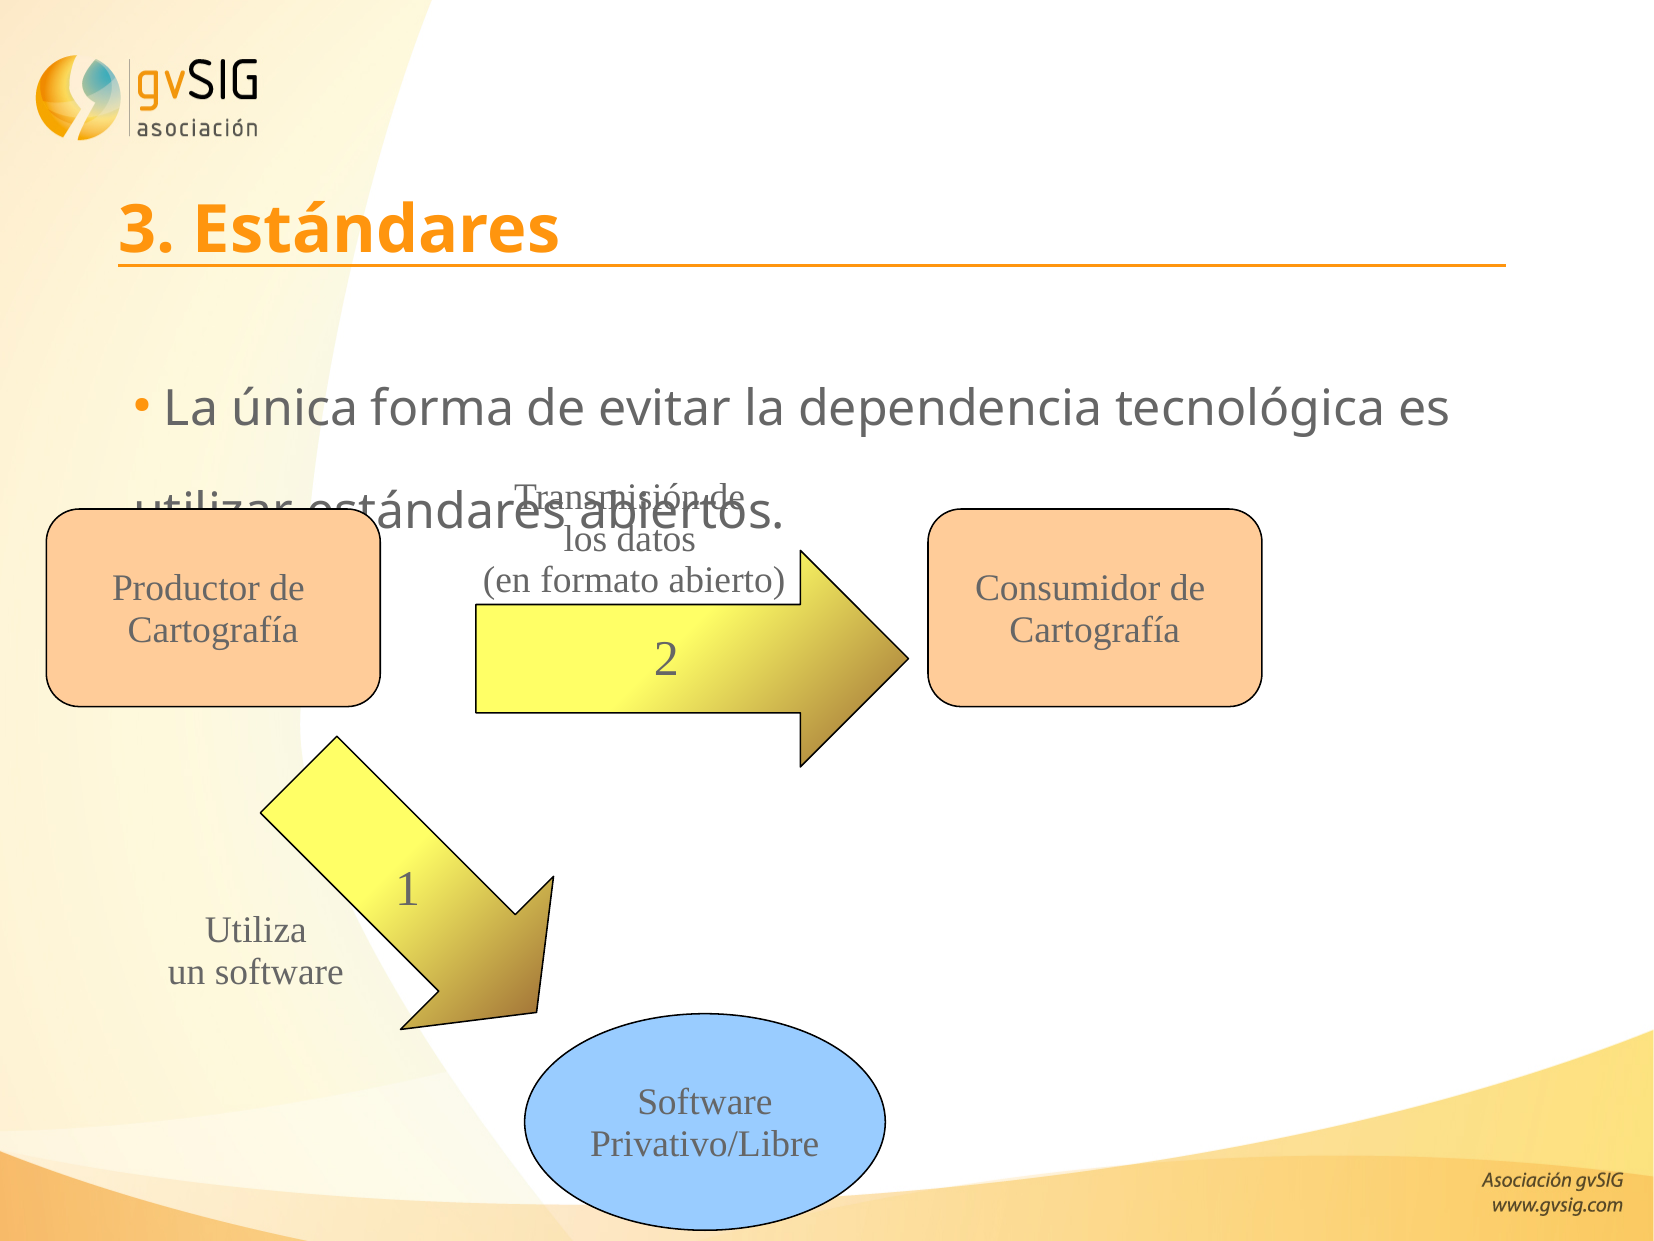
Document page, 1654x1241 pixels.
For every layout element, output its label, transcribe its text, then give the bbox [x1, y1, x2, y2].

text_box [260, 736, 554, 1030]
text_box Consumidor de Cartografía [927, 508, 1262, 707]
title 3. Estándares [118, 177, 1607, 276]
text_box 1 [380, 849, 436, 916]
text_box Transmisión de los datos (en formato abierto) [449, 465, 820, 691]
picture [0, 0, 1654, 1241]
text_box 2 [475, 570, 909, 767]
text_box Utiliza un software [125, 899, 387, 1026]
text_box Productor de Cartografía [46, 508, 381, 707]
text_box Software Privativo/Libre [524, 1013, 886, 1231]
text_box La única forma de evitar la dependencia tecnológica es utilizar estándares abiertos. [118, 330, 1477, 548]
